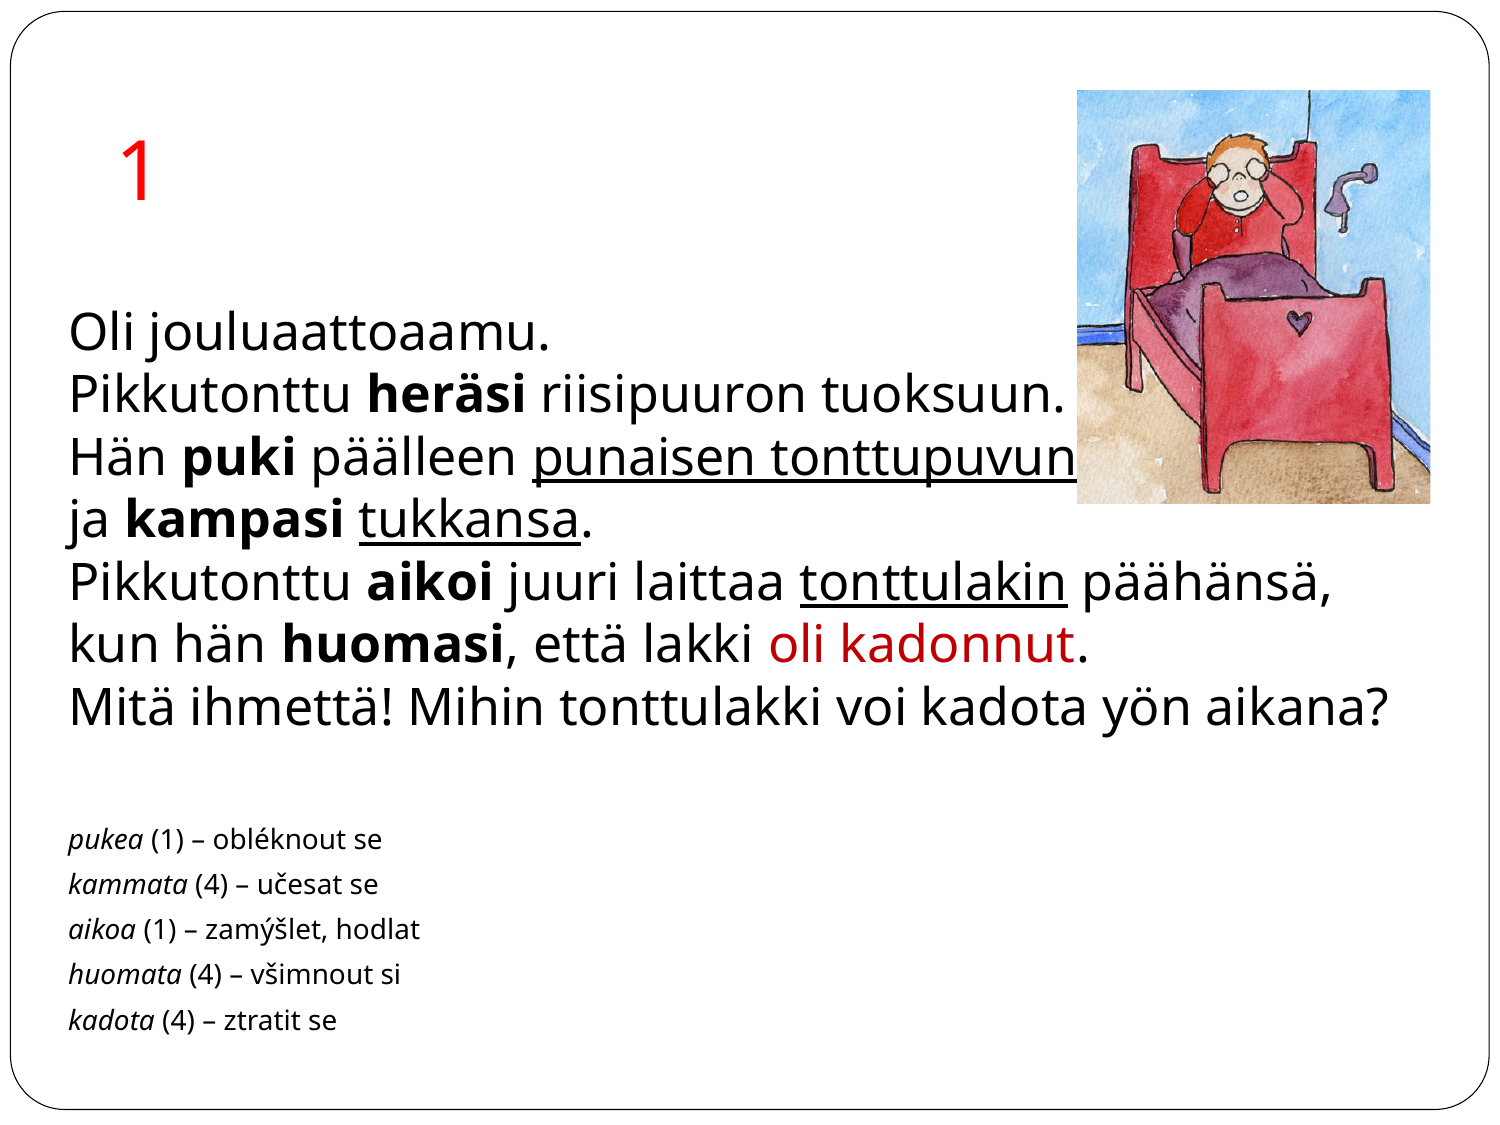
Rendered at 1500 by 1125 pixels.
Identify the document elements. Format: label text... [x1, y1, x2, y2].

list Oli jouluaattoaamu. Pikkutonttu heräsi riisipuuron tuoksuun. Hän puki päälleen punaisen tonttupuvun ja kampasi tukkansa. Pikkutonttu aikoi juuri laittaa tonttulakin päähänsä, kun hän huomasi, että lakki oli kadonnut. Mitä ihmettä! Mihin tonttulakki voi kadota yön aikana? pukea (1) – obléknout se kammata (4) – učesat se aikoa (1) – zamýšlet, hodlat huomata (4) – všimnout si kadota (4) – ztratit se [53, 290, 1412, 1083]
picture [1077, 90, 1431, 504]
title 1 [100, 45, 1426, 233]
